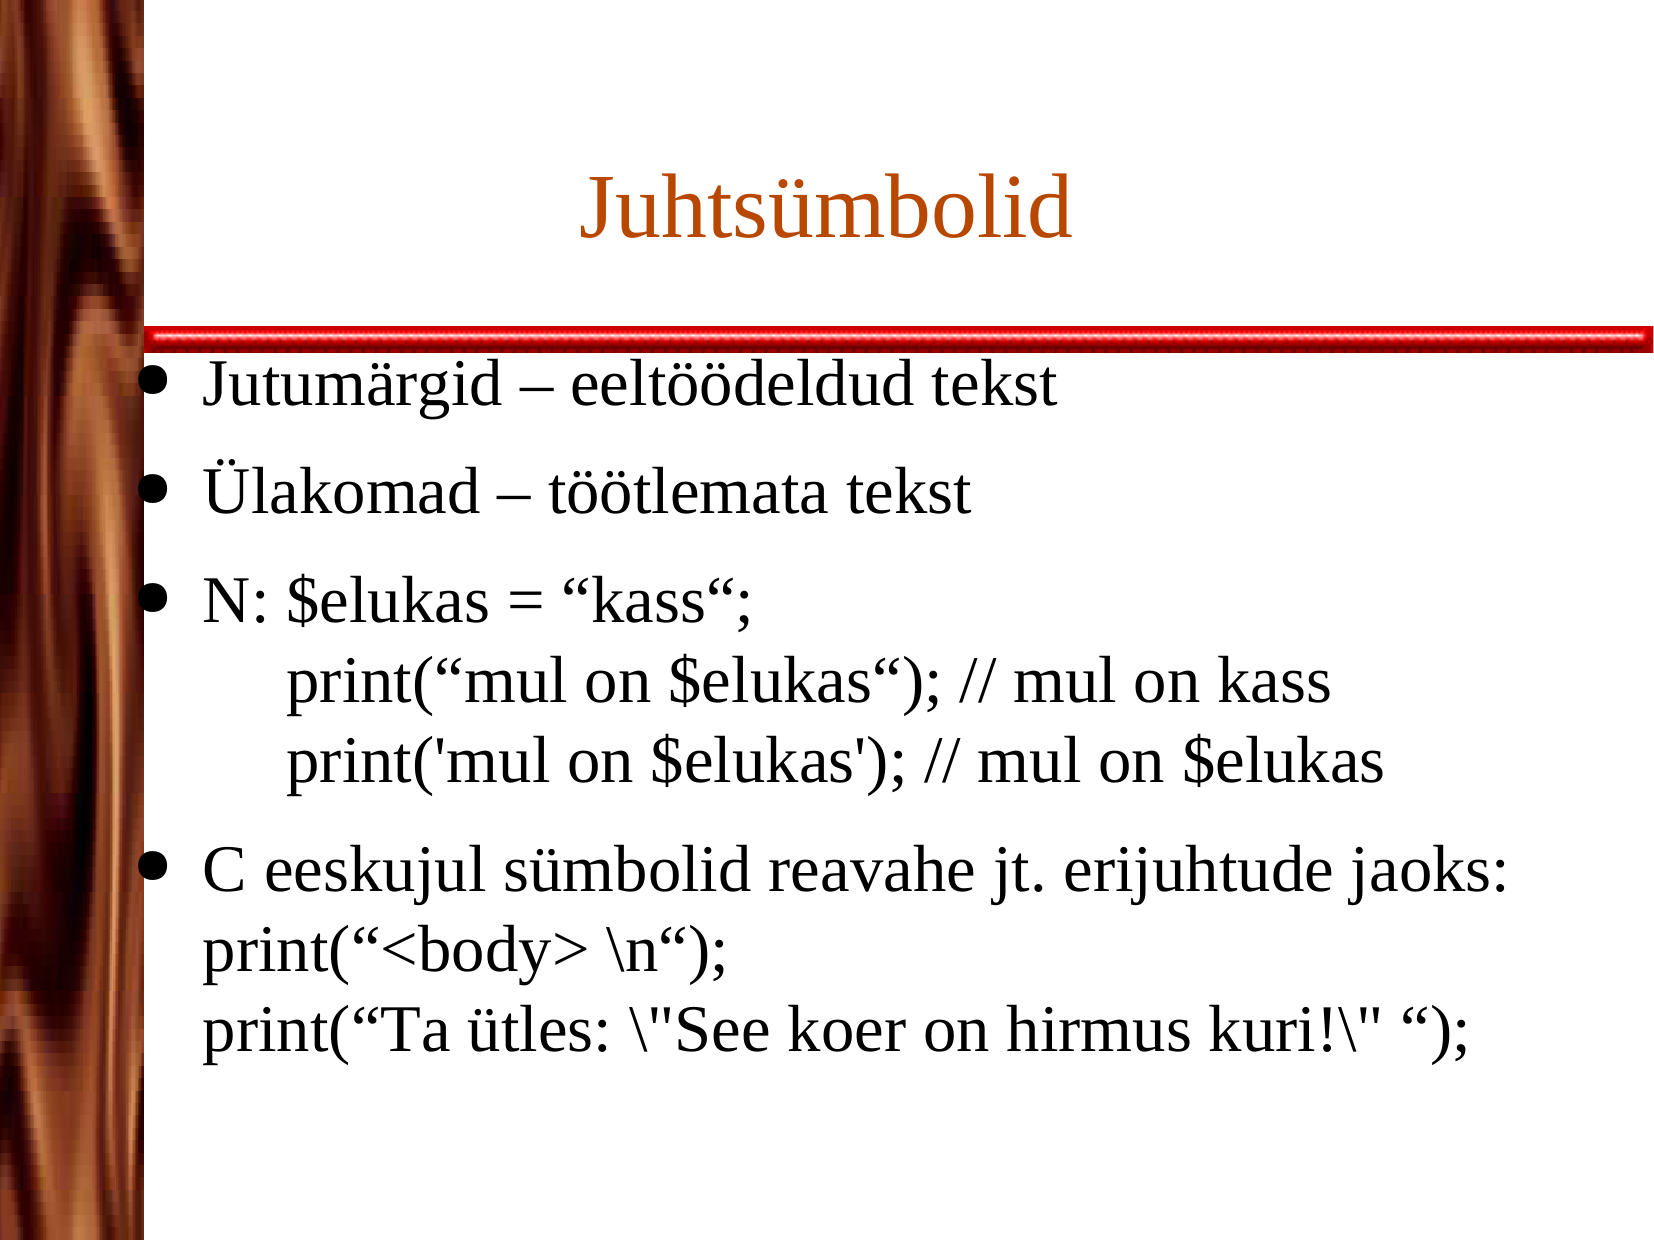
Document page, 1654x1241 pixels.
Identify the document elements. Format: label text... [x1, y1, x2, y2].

list Jutumärgid – eeltöödeldud tekst Ülakomad – töötlemata tekst N: $elukas = “kass“; print(“mul on $elukas“); // mul on kass print('mul on $elukas'); // mul on $elukas C eeskujul sümbolid reavahe jt. erijuhtude jaoks: print(“<body> \n“); print(“Ta ütles: \"See koer on hirmus kuri!\" “); [121, 344, 1533, 1126]
picture [0, 0, 1654, 1240]
title Juhtsümbolid [121, 100, 1533, 312]
